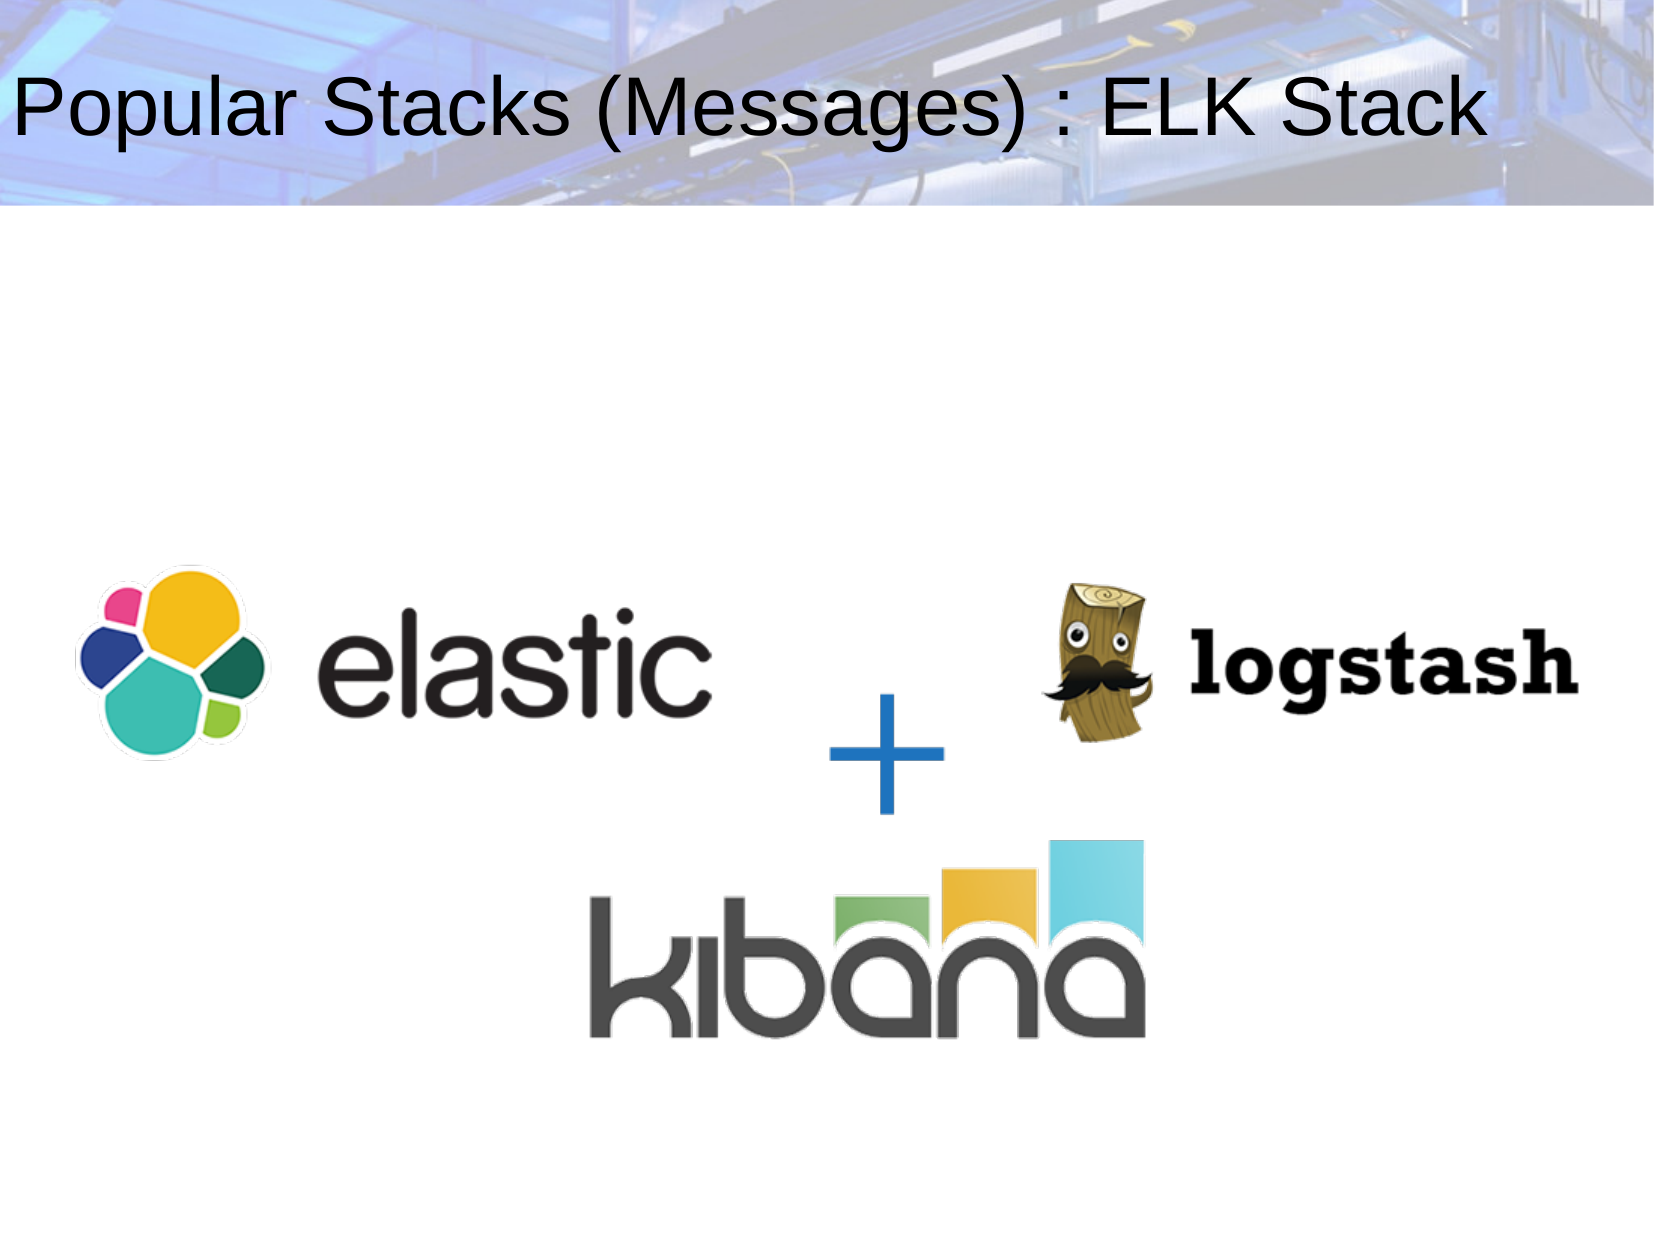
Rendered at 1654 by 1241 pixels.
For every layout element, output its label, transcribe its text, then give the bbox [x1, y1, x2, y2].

title Popular Stacks (Messages) : ELK Stack [11, 2, 1501, 211]
picture [0, 0, 1654, 1241]
